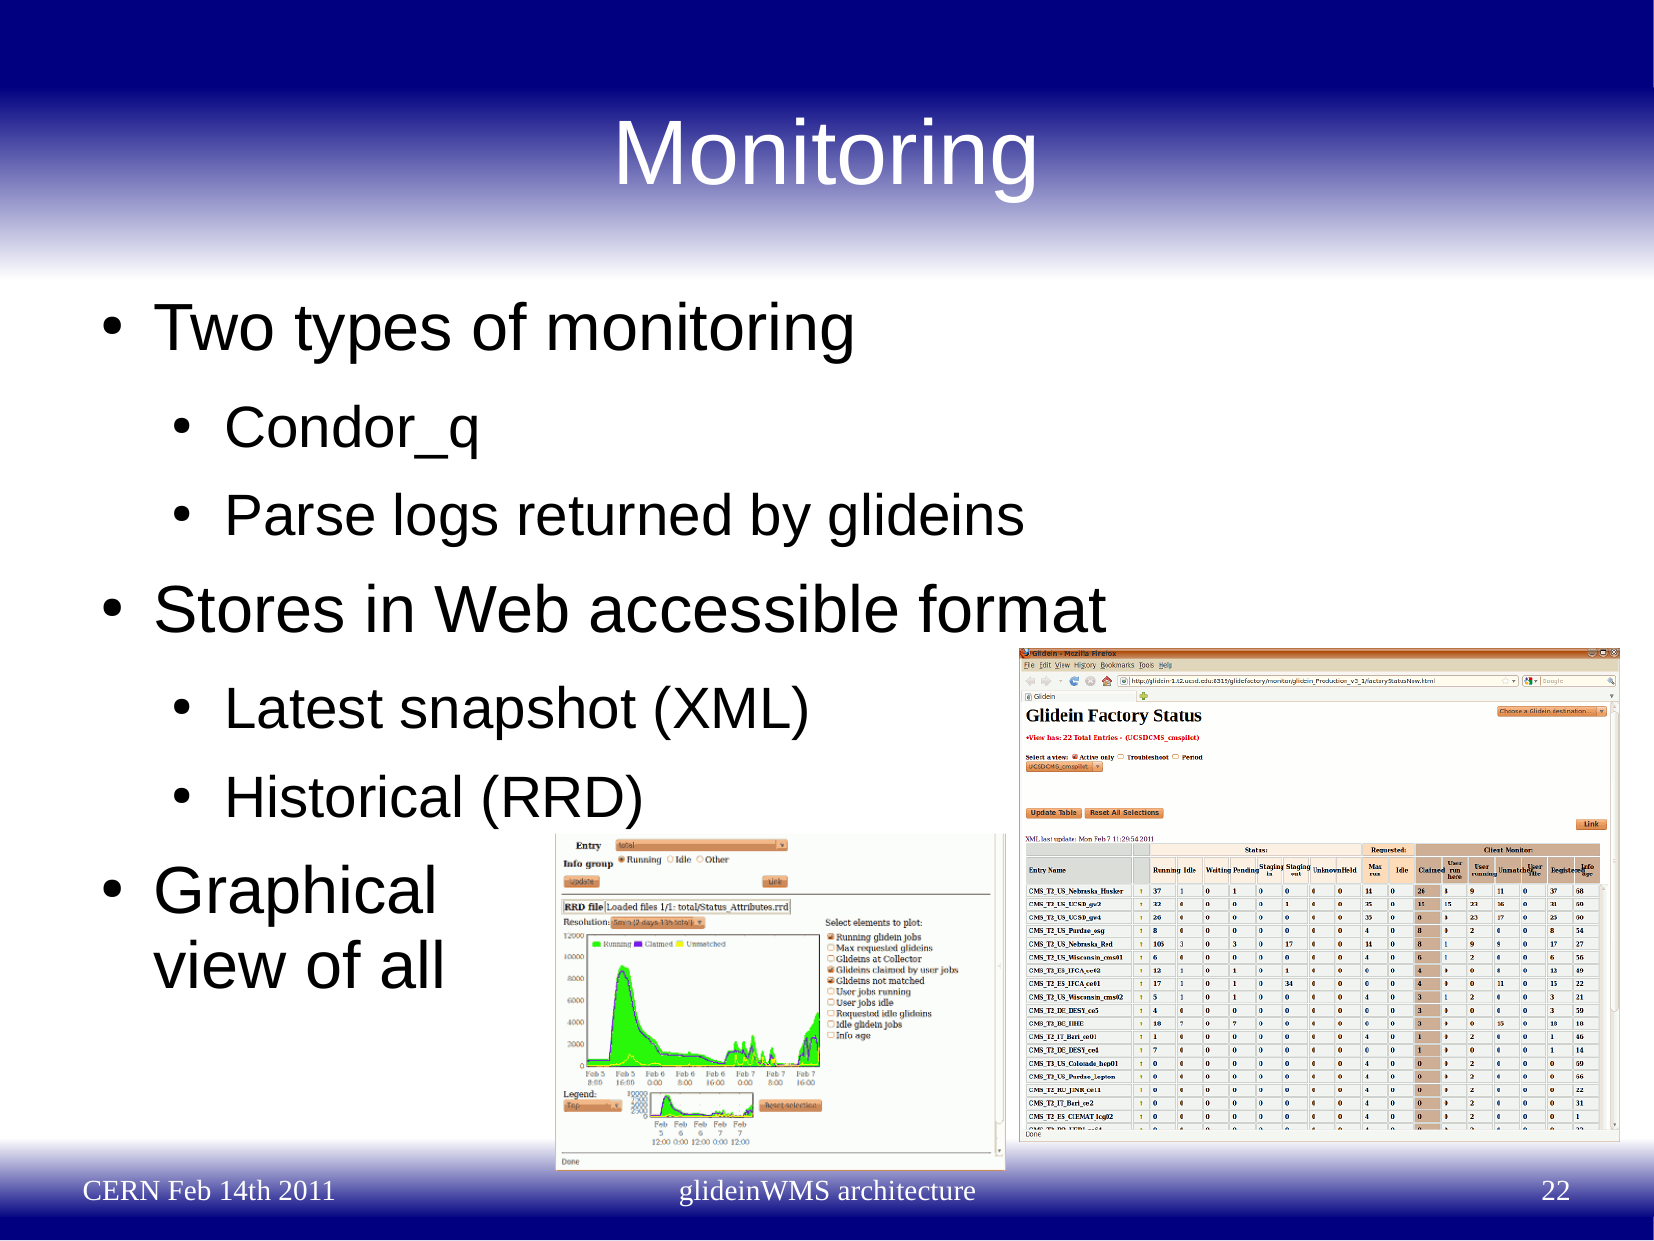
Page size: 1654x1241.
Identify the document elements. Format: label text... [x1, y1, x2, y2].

picture [555, 1109, 1006, 1171]
list Two types of monitoring Condor_q Parse logs returned by glideins Stores in Web accessible format Latest snapshot (XML) Historical (RRD) Graphical view of all [82, 290, 1571, 1109]
picture [1019, 648, 1620, 1142]
title Monitoring [82, 56, 1571, 250]
